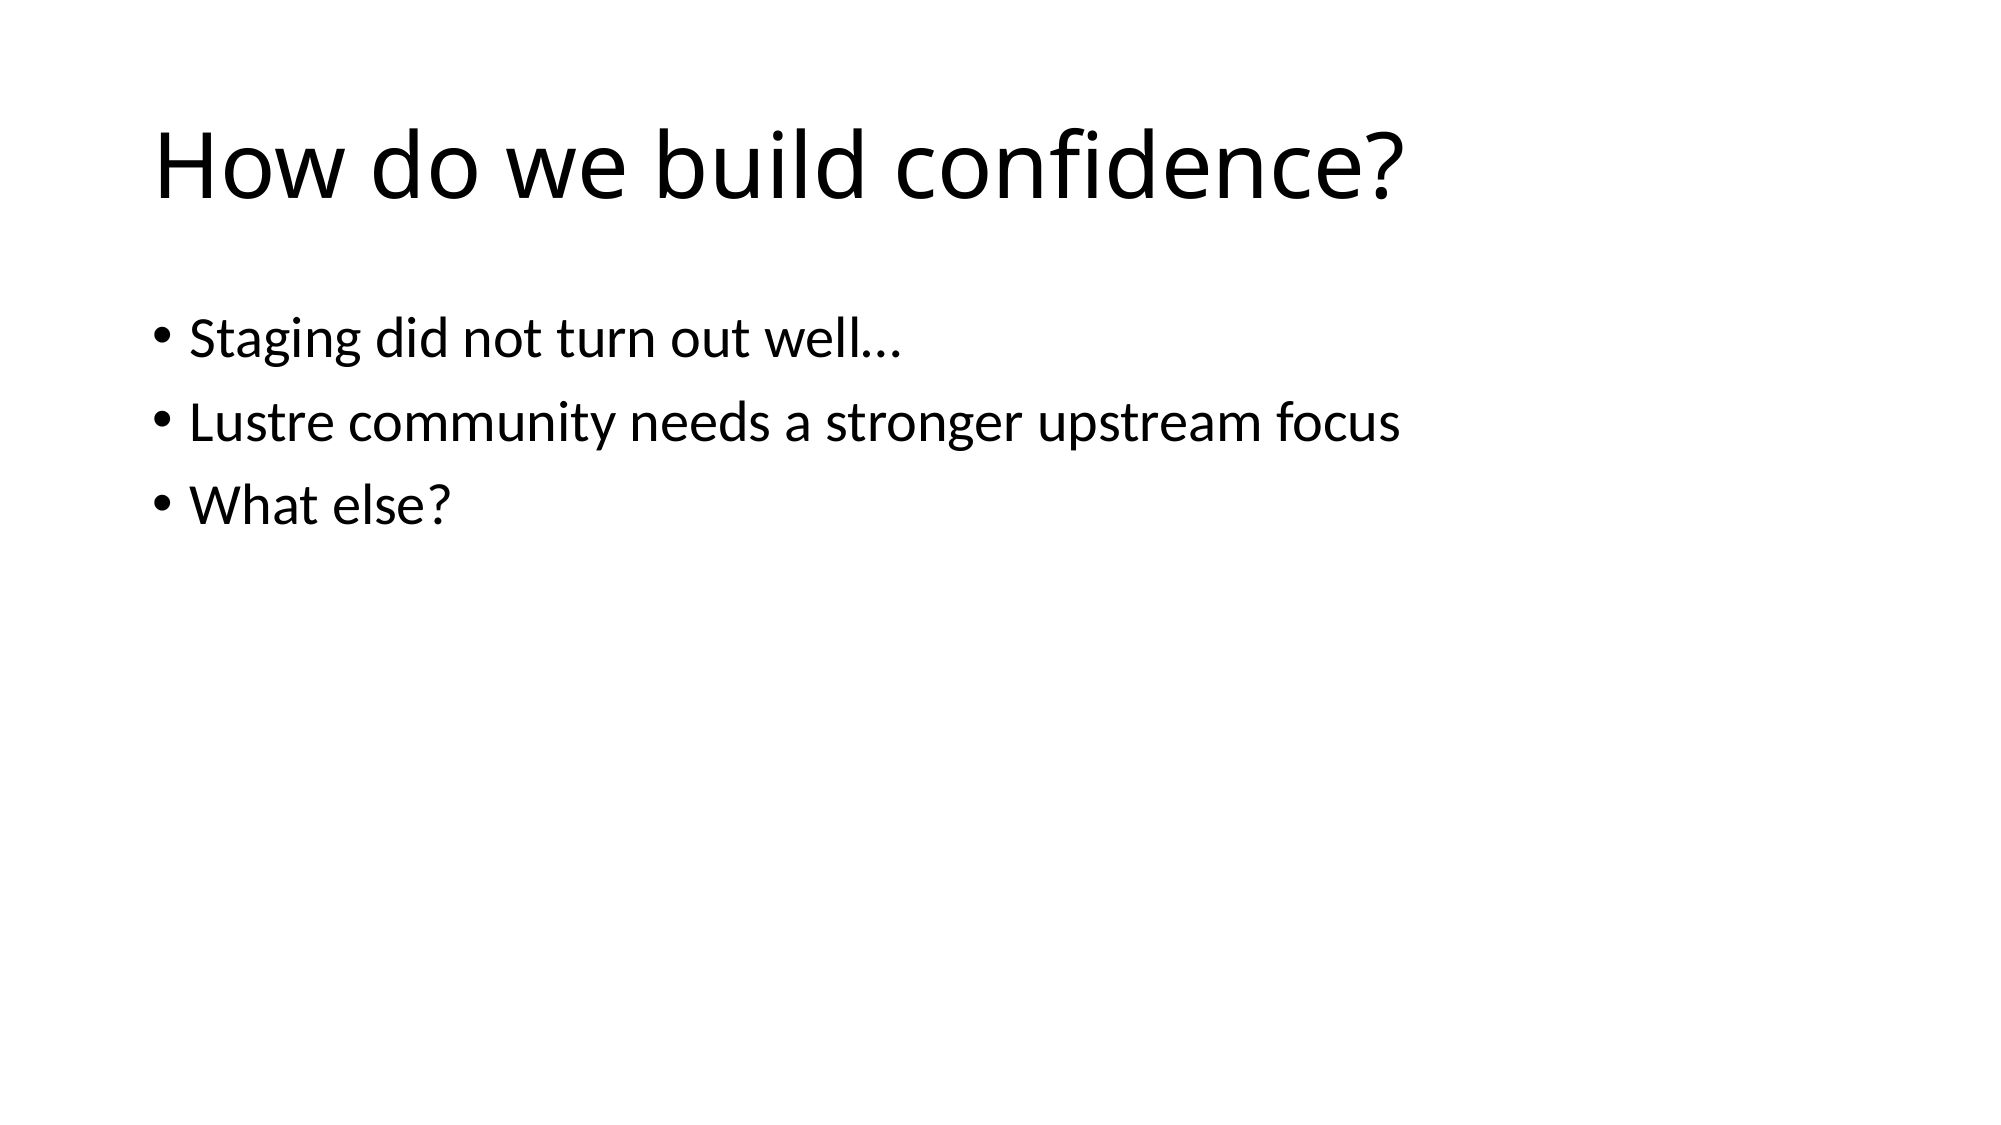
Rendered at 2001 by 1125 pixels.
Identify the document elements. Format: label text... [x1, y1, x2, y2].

title How do we build confidence? [137, 59, 1863, 278]
list Staging did not turn out well… Lustre community needs a stronger upstream focus What else? [137, 299, 1863, 1014]
